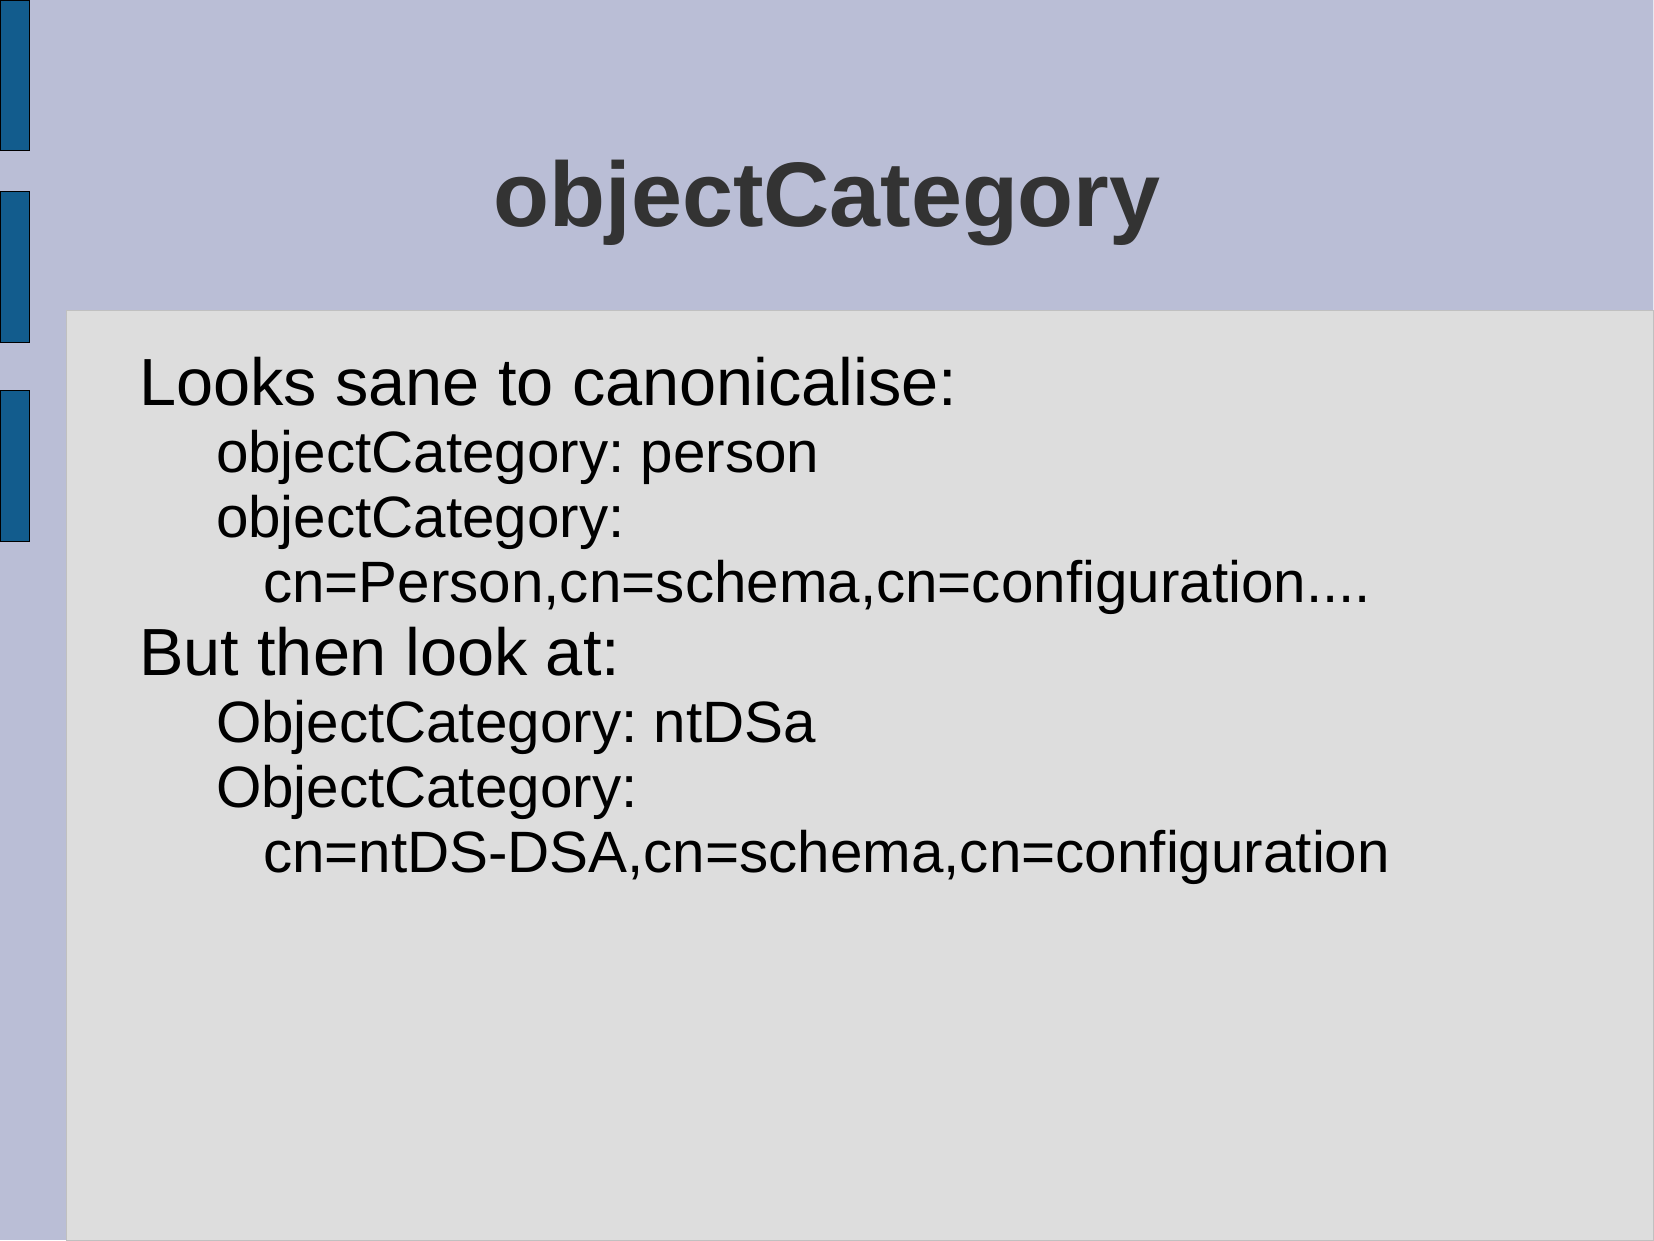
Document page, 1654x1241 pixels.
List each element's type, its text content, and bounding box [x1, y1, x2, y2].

title objectCategory [121, 98, 1534, 291]
list Looks sane to canonicalise: objectCategory: person objectCategory: cn=Person,cn=schema,cn=configuration.... But then look at: ObjectCategory: ntDSa ObjectCategory: cn=ntDS‑DSA,cn=schema,cn=configuration [121, 344, 1534, 1112]
